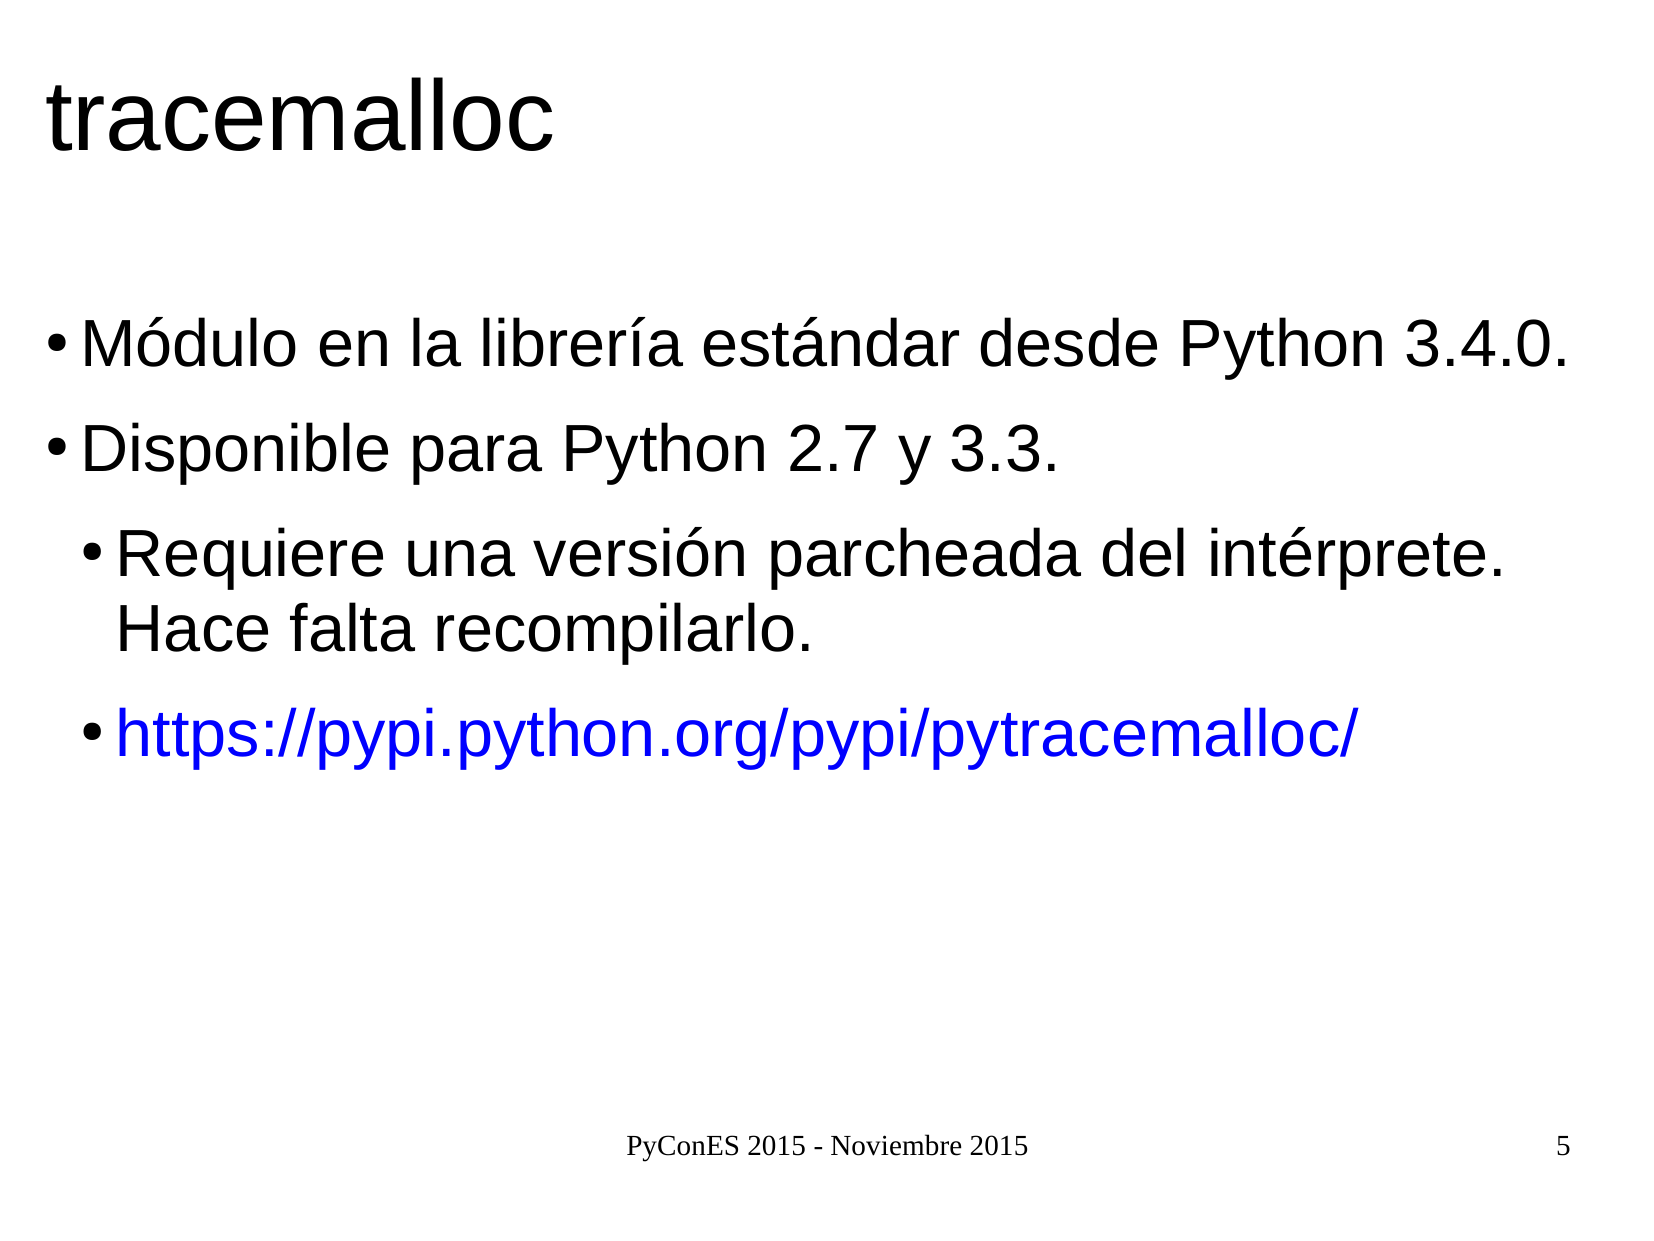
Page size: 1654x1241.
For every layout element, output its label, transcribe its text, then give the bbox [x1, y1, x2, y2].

subtitle tracemalloc Módulo en la librería estándar desde Python 3.4.0. Disponible para Python 2.7 y 3.3. Requiere una versión parcheada del intérprete. Hace falta recompilarlo. https://pypi.python.org/pypi/pytracemalloc/ [45, 60, 1606, 1096]
